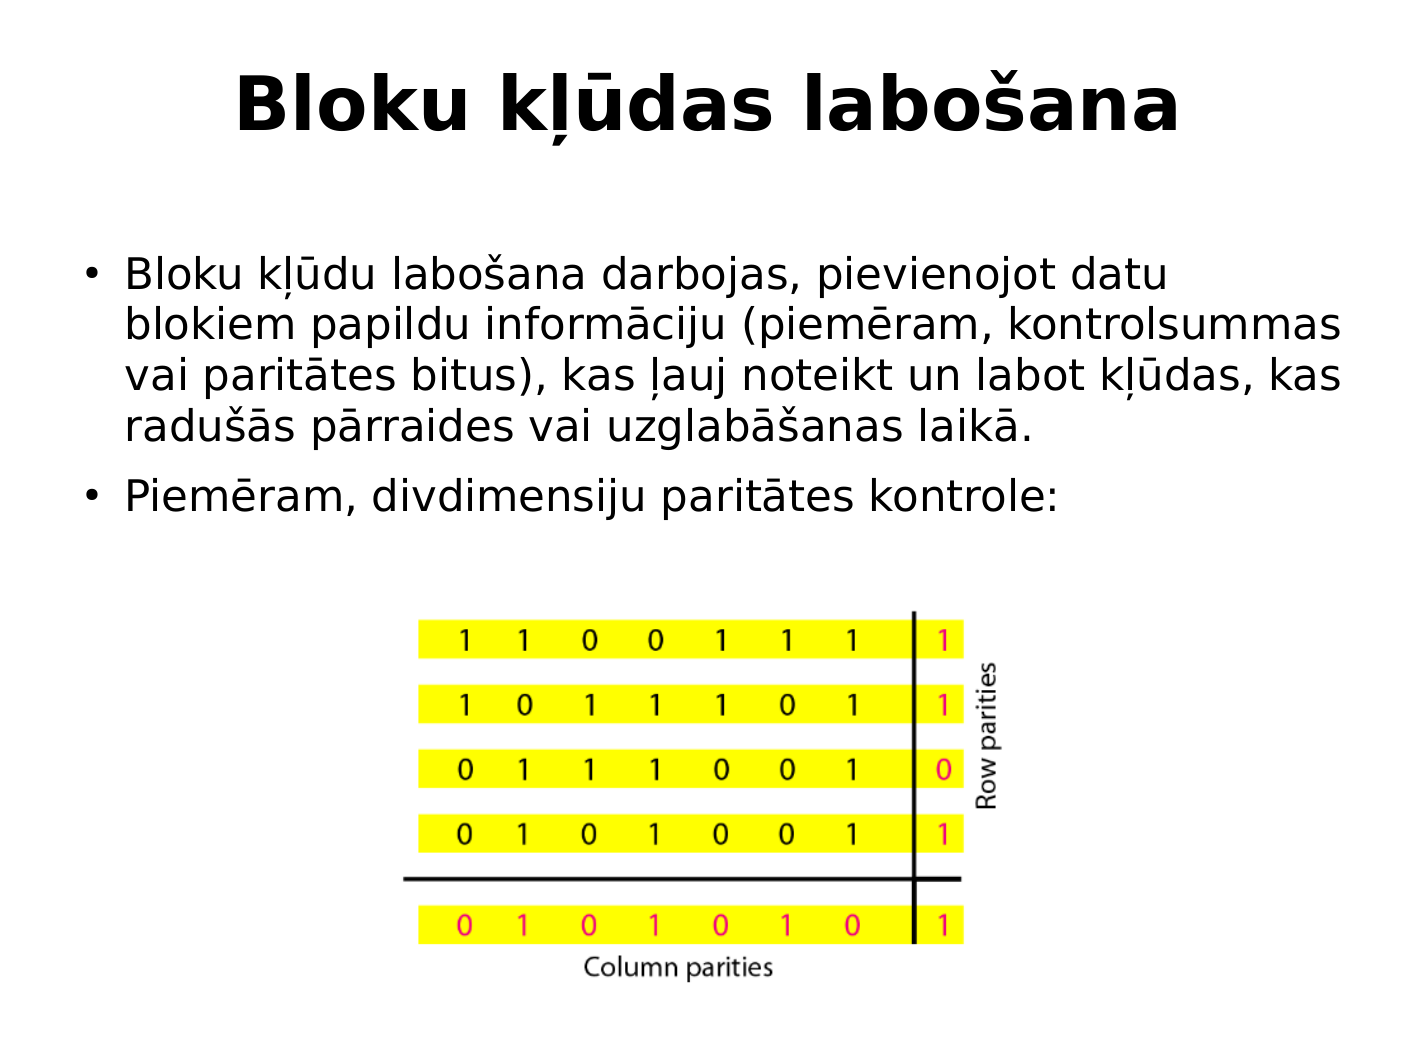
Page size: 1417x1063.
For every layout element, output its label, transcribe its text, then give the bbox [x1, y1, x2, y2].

title Bloku kļūdas labošana [70, 42, 1346, 168]
picture [383, 590, 1016, 995]
list Bloku kļūdu labošana darbojas, pievienojot datu blokiem papildu informāciju (piemēram, kontrolsummas vai paritātes bitus), kas ļauj noteikt un labot kļūdas, kas radušās pārraides vai uzglabāšanas laikā. Piemēram, divdimensiju paritātes kontrole: [70, 248, 1346, 543]
